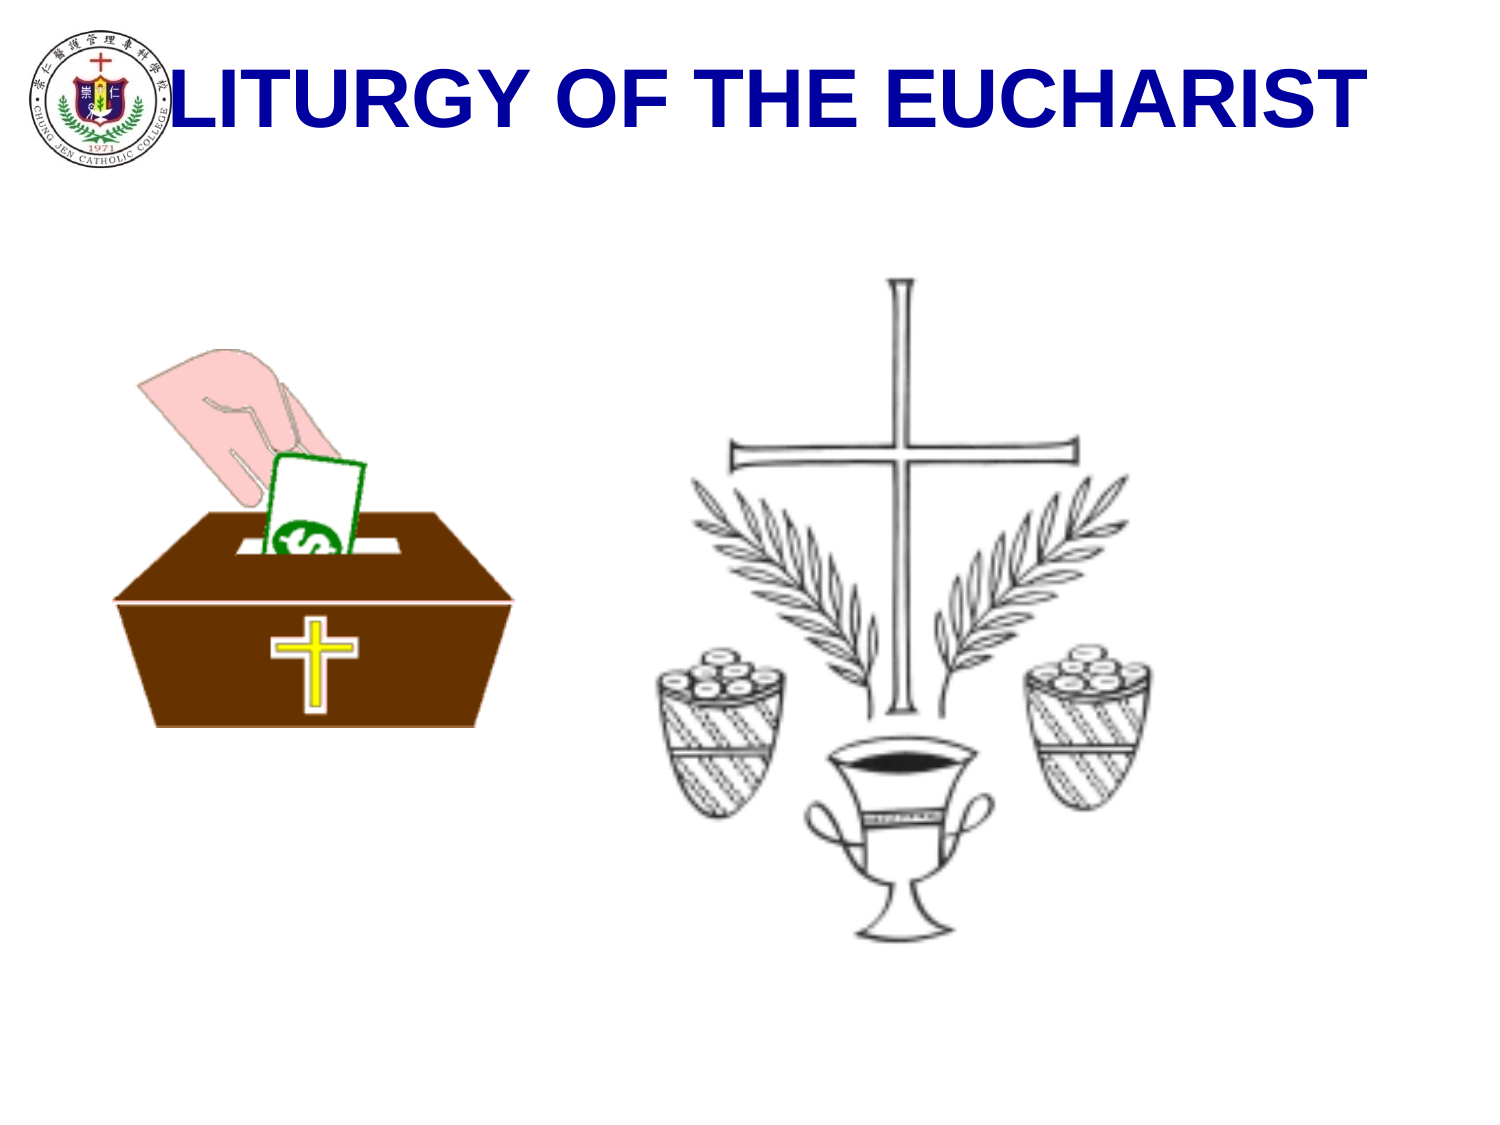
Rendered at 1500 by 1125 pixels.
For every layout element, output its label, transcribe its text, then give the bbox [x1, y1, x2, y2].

picture [636, 255, 1176, 965]
title LITURGY OF THE EUCHARIST [112, 0, 1424, 188]
picture [112, 350, 515, 728]
